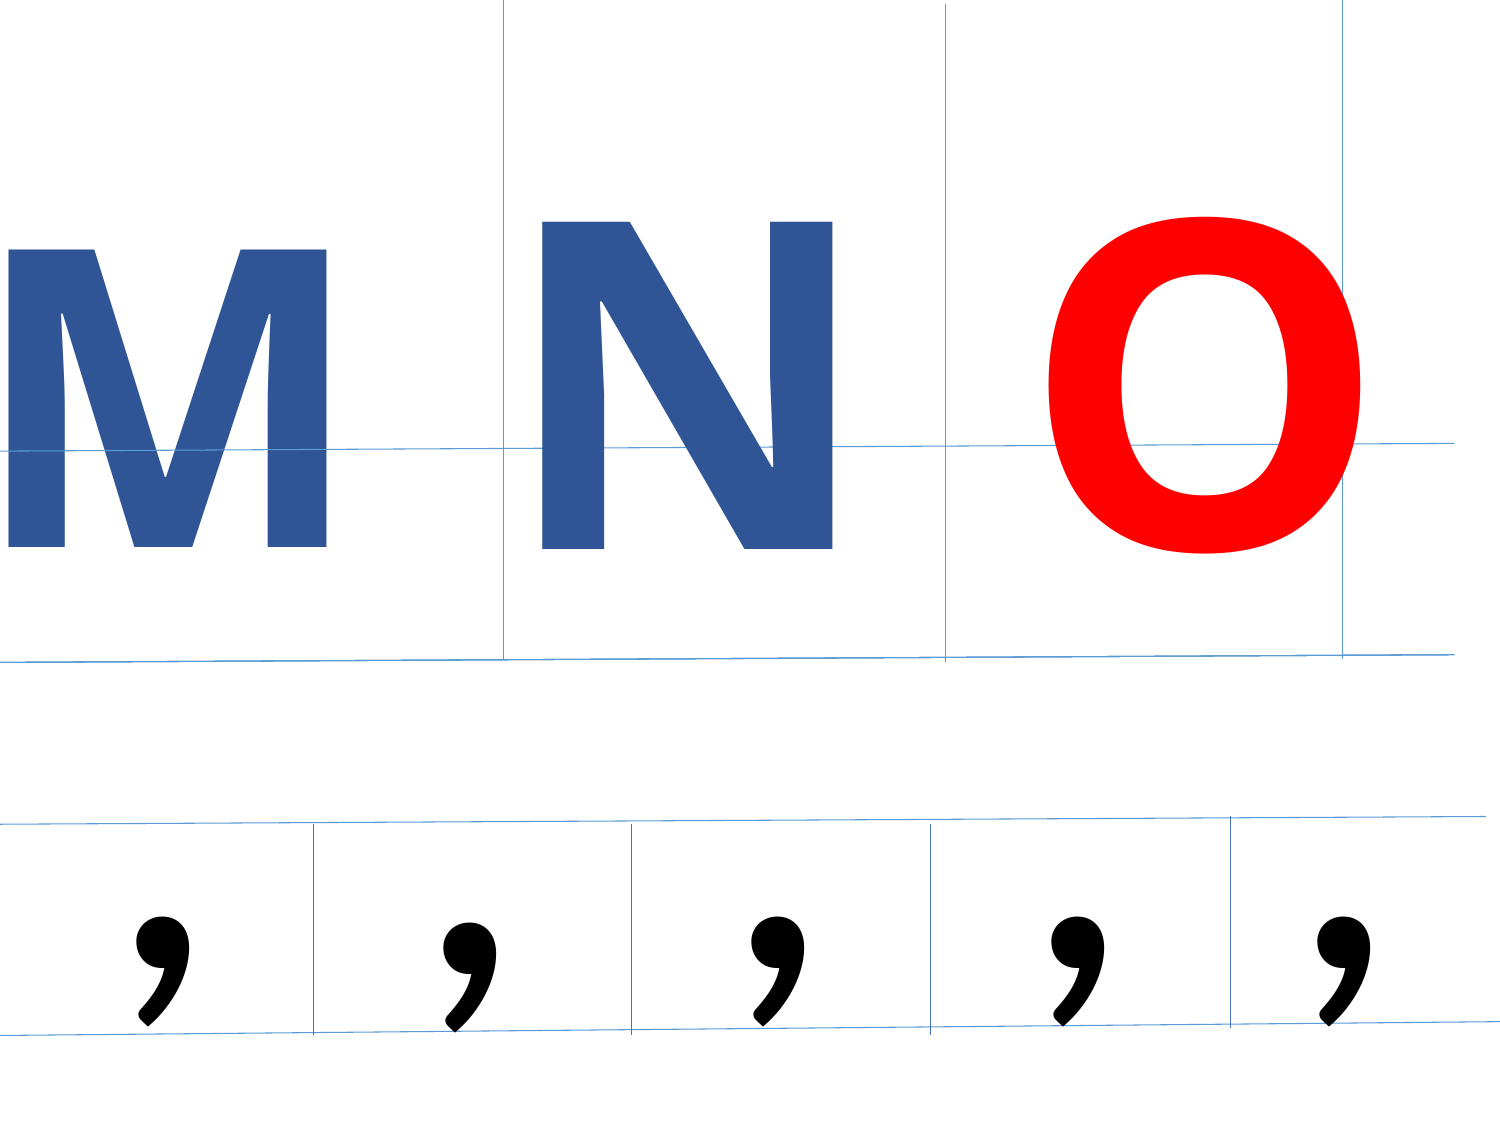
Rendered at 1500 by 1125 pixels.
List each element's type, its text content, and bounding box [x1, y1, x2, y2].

text_box M [157, 451, 174, 477]
text_box N [487, 84, 719, 509]
text_box , [90, 503, 235, 1068]
text_box M [0, 123, 189, 450]
text_box M [0, 452, 121, 638]
text_box N [542, 302, 718, 649]
text_box O [1150, 547, 1240, 649]
text_box , [1006, 503, 1150, 1068]
text_box M [61, 314, 104, 450]
text_box O [1007, 84, 1240, 503]
text_box O [1121, 274, 1240, 495]
text_box , [398, 509, 542, 1074]
text_box , [706, 503, 850, 1068]
text_box , [1272, 503, 1416, 1068]
